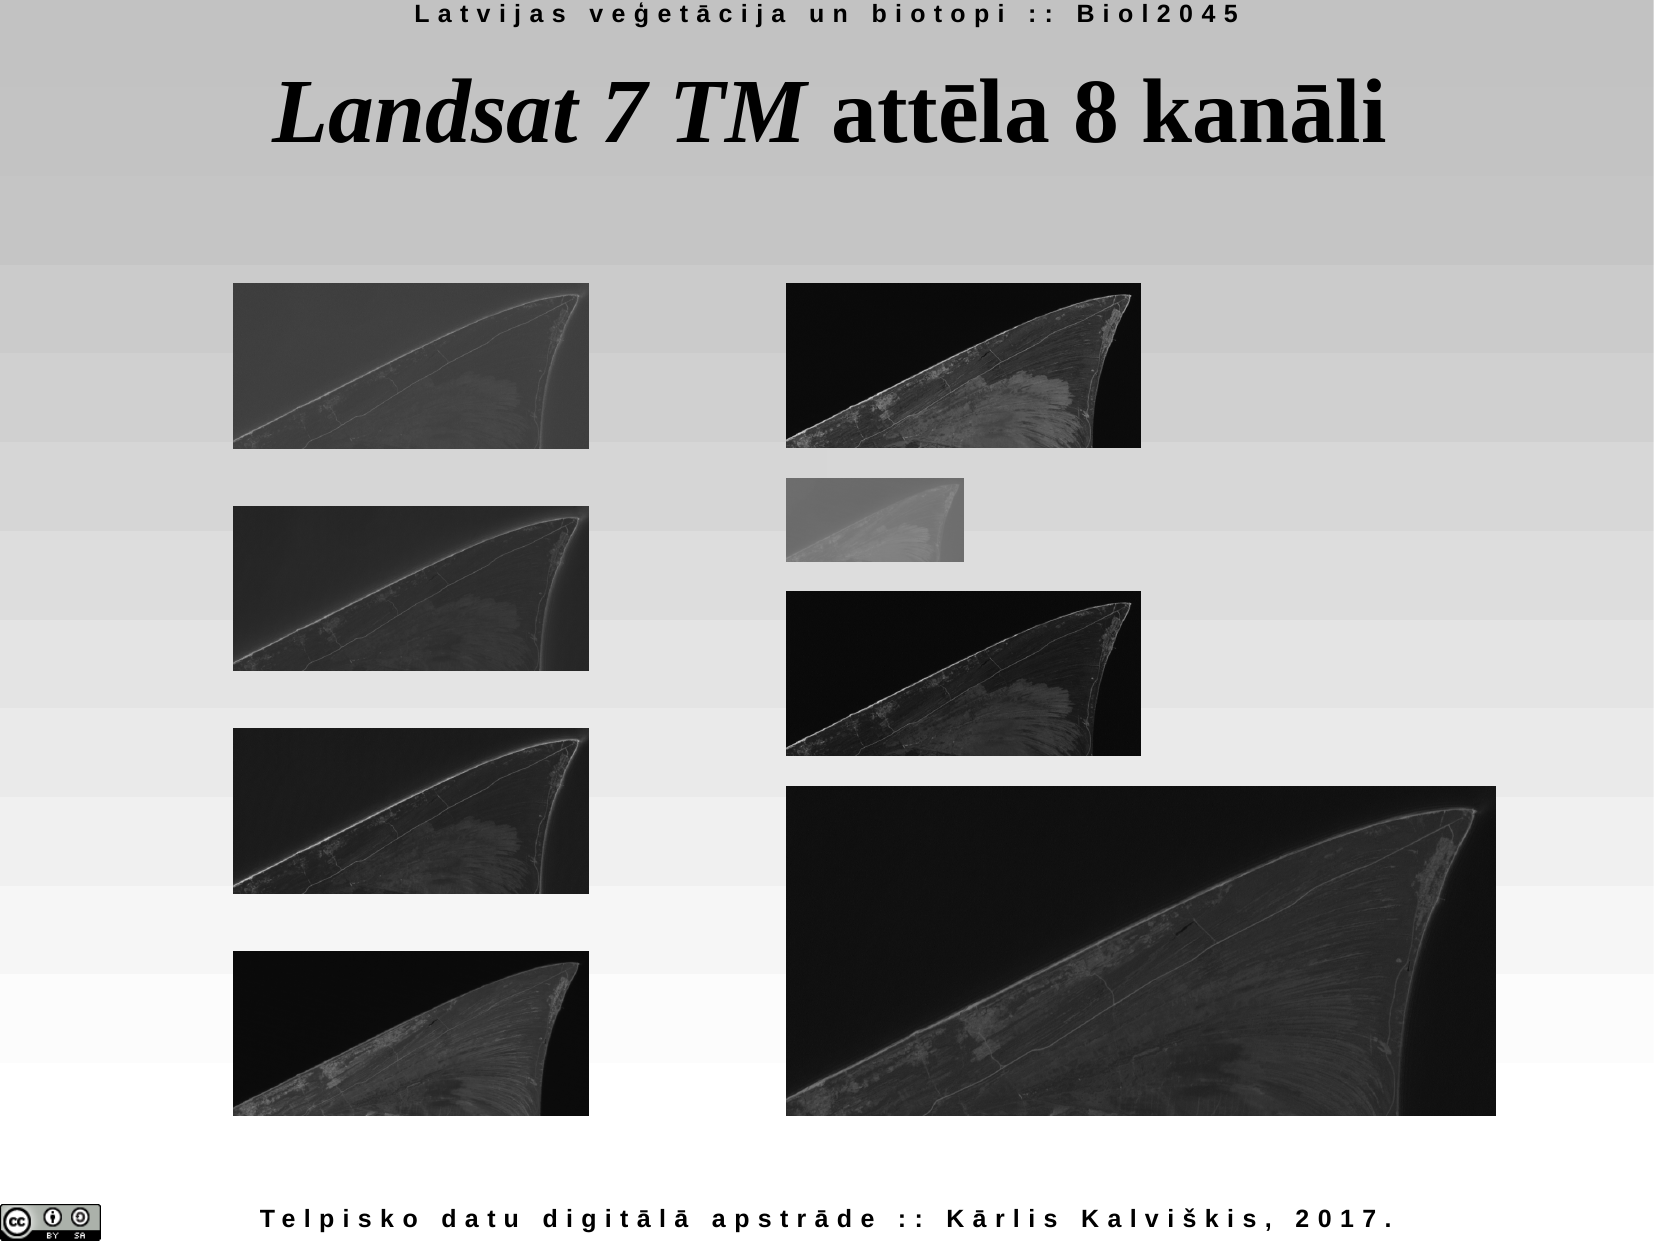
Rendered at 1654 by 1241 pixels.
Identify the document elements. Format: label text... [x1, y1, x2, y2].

picture [0, 0, 1654, 1241]
title Landsat 7 TM attēla 8 kanāli [34, 61, 1626, 296]
